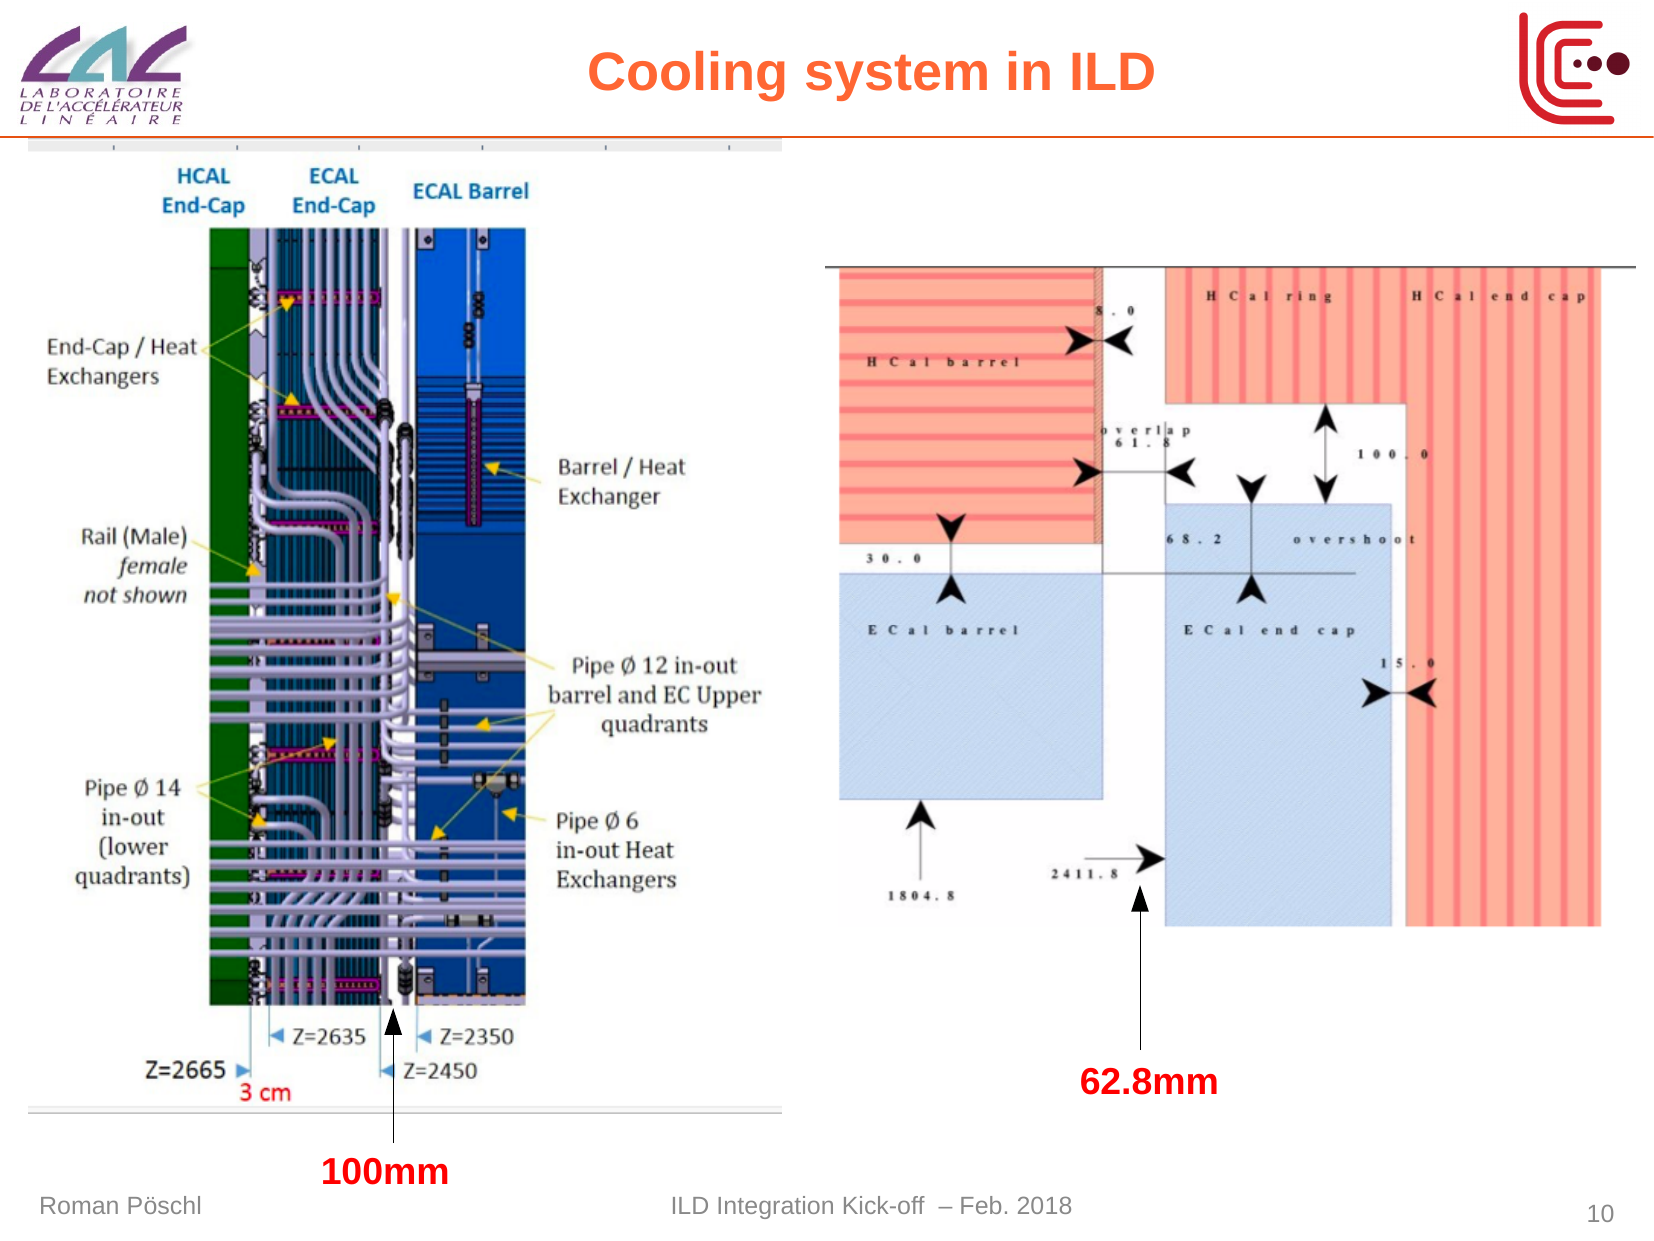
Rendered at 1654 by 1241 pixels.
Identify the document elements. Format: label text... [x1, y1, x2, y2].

text_box 62.8mm [1065, 1053, 1235, 1111]
picture [825, 264, 1636, 971]
picture [17, 22, 199, 127]
title Cooling system in ILD [128, 29, 1617, 113]
picture [1508, 2, 1641, 135]
picture [28, 138, 782, 1114]
text_box 100mm [306, 1143, 466, 1201]
